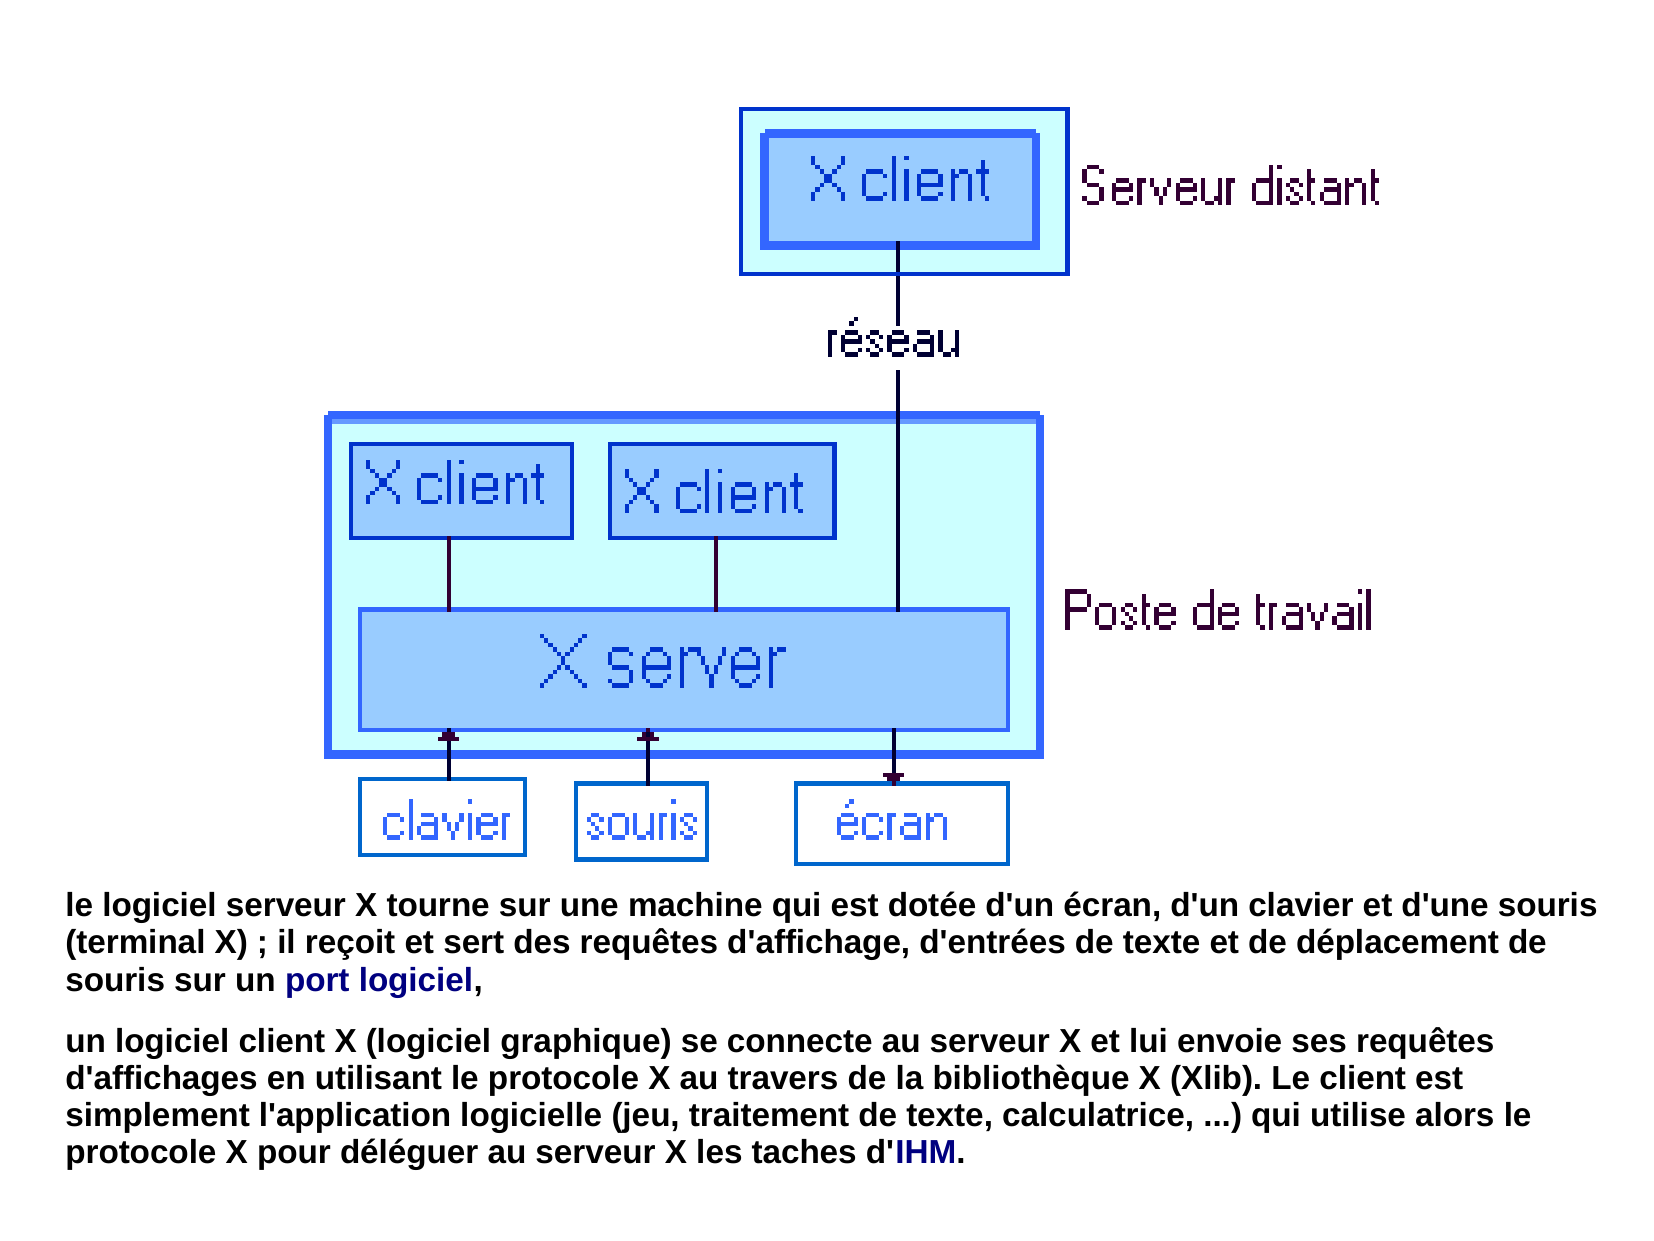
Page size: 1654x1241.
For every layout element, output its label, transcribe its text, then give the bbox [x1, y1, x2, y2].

text_box le logiciel serveur X tourne sur une machine qui est dotée d'un écran, d'un clavier et d'une souris (terminal X) ; il reçoit et sert des requêtes d'affichage, d'entrées de texte et de déplacement de souris sur un port logiciel, un logiciel client X (logiciel graphique) se connecte au serveur X et lui envoie ses requêtes d'affichages en utilisant le protocole X au travers de la bibliothèque X (Xlib). Le client est simplement l'application logicielle (jeu, traitement de texte, calculatrice, ...) qui utilise alors le protocole X pour déléguer au serveur X les taches d'IHM. [50, 879, 1625, 1241]
picture [265, 58, 1388, 879]
